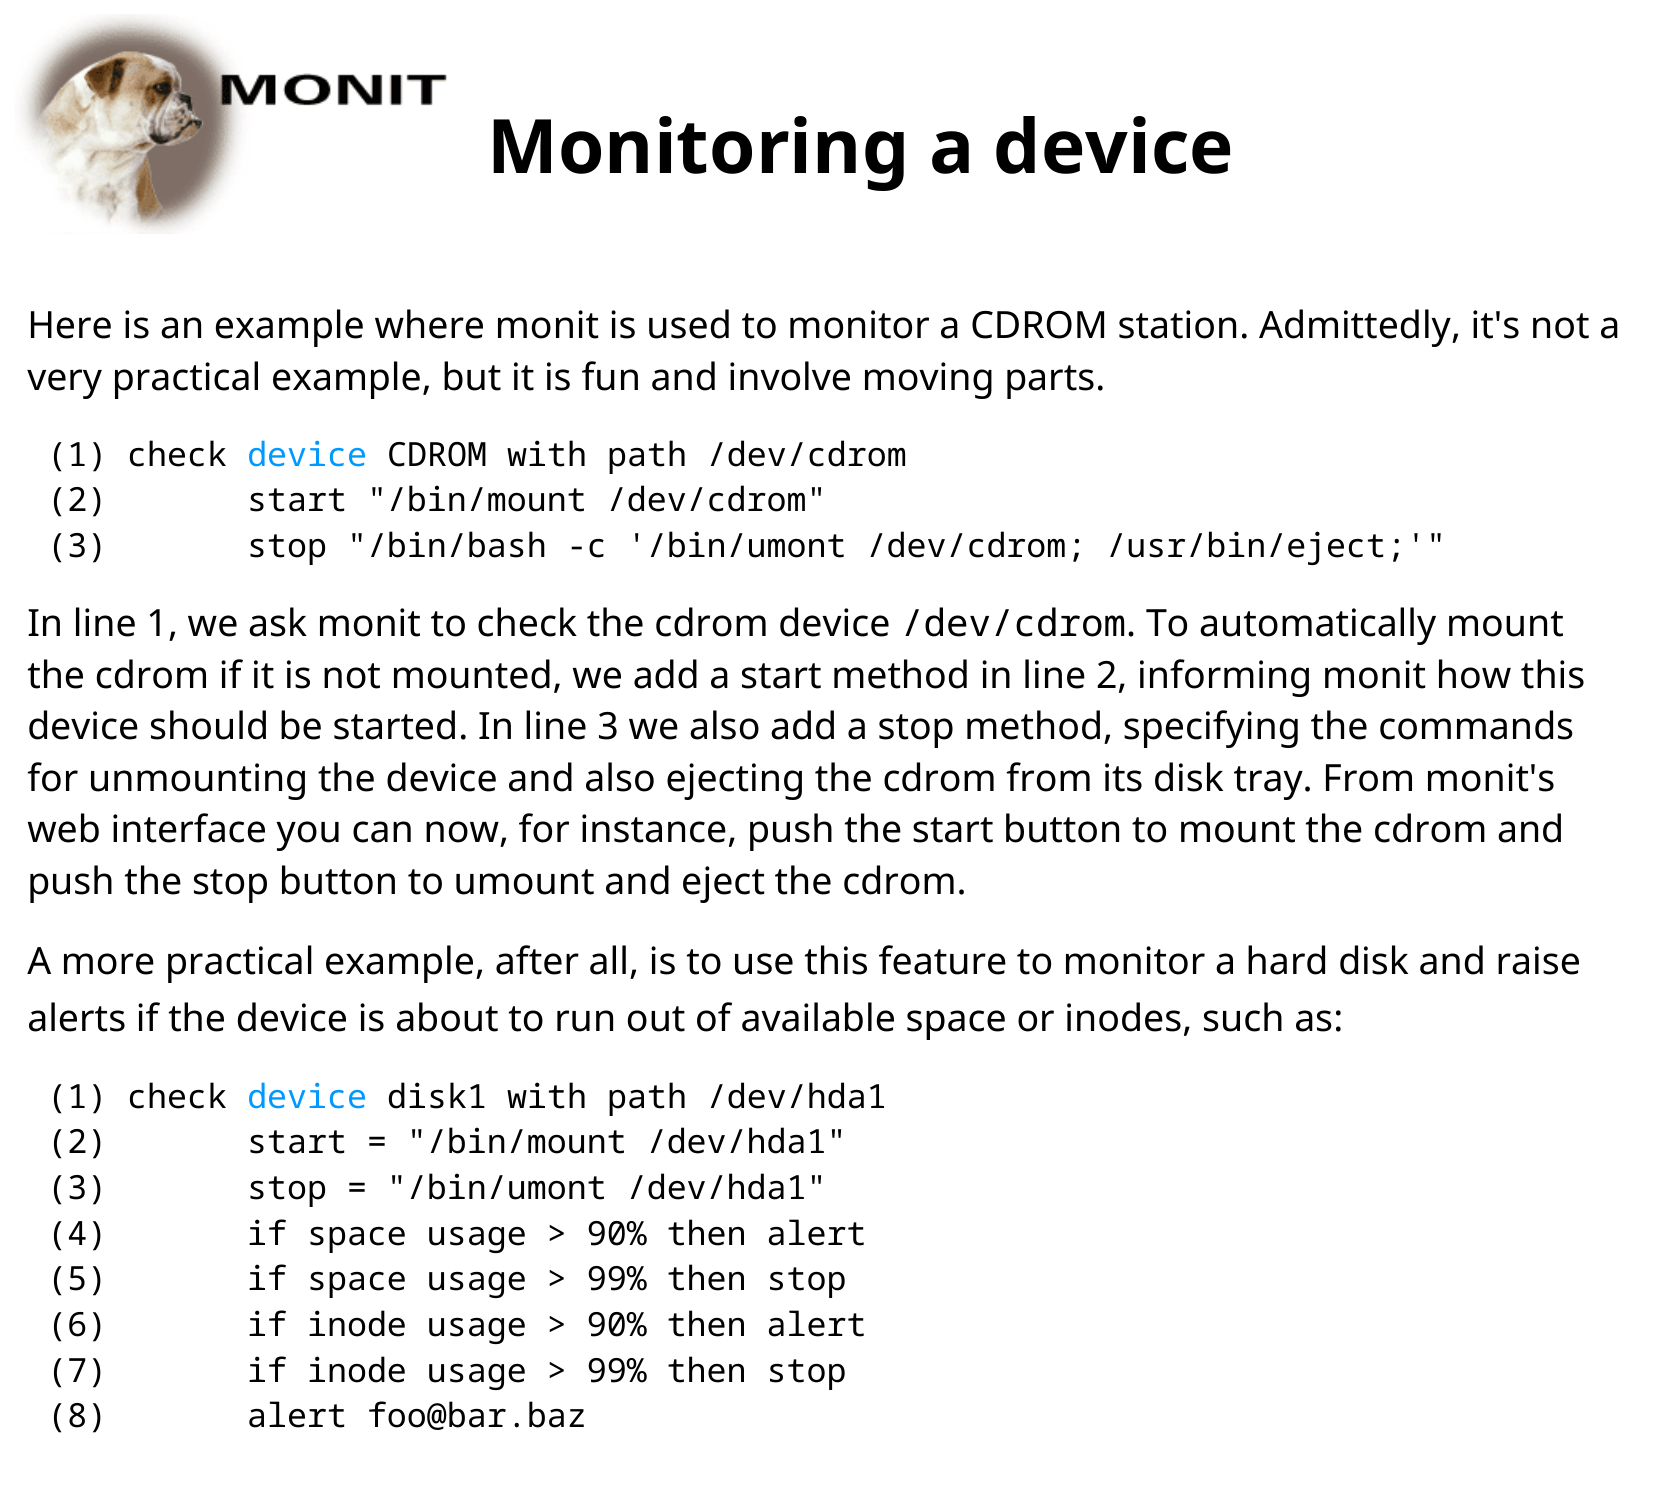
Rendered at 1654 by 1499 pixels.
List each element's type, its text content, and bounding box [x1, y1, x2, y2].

title Monitoring a device [505, 75, 1217, 213]
list Here is an example where monit is used to monitor a CDROM station. Admittedly, it's not a very practical example, but it is fun and involve moving parts. (1) check device CDROM with path /dev/cdrom (2) start "/bin/mount /dev/cdrom" (3) stop "/bin/bash -c '/bin/umont /dev/cdrom; /usr/bin/eject;'" In line 1, we ask monit to check the cdrom device /dev/cdrom. To automatically mount the cdrom if it is not mounted, we add a start method in line 2, informing monit how this device should be started. In line 3 we also add a stop method, specifying the commands for unmounting the device and also ejecting the cdrom from its disk tray. From monit's web interface you can now, for instance, push the start button to mount the cdrom and push the stop button to umount and eject the cdrom. A more practical example, after all, is to use this feature to monitor a hard disk and raise alerts if the device is about to run out of available space or inodes, such as: (1) check device disk1 with path /dev/hda1 (2) start = "/bin/mount /dev/hda1" (3) stop = "/bin/umont /dev/hda1" (4) if space usage > 90% then alert (5) if space usage > 99% then stop (6) if inode usage > 90% then alert (7) if inode usage > 99% then stop (8) alert foo@bar.baz [27, 298, 1625, 1499]
picture [14, 14, 448, 234]
